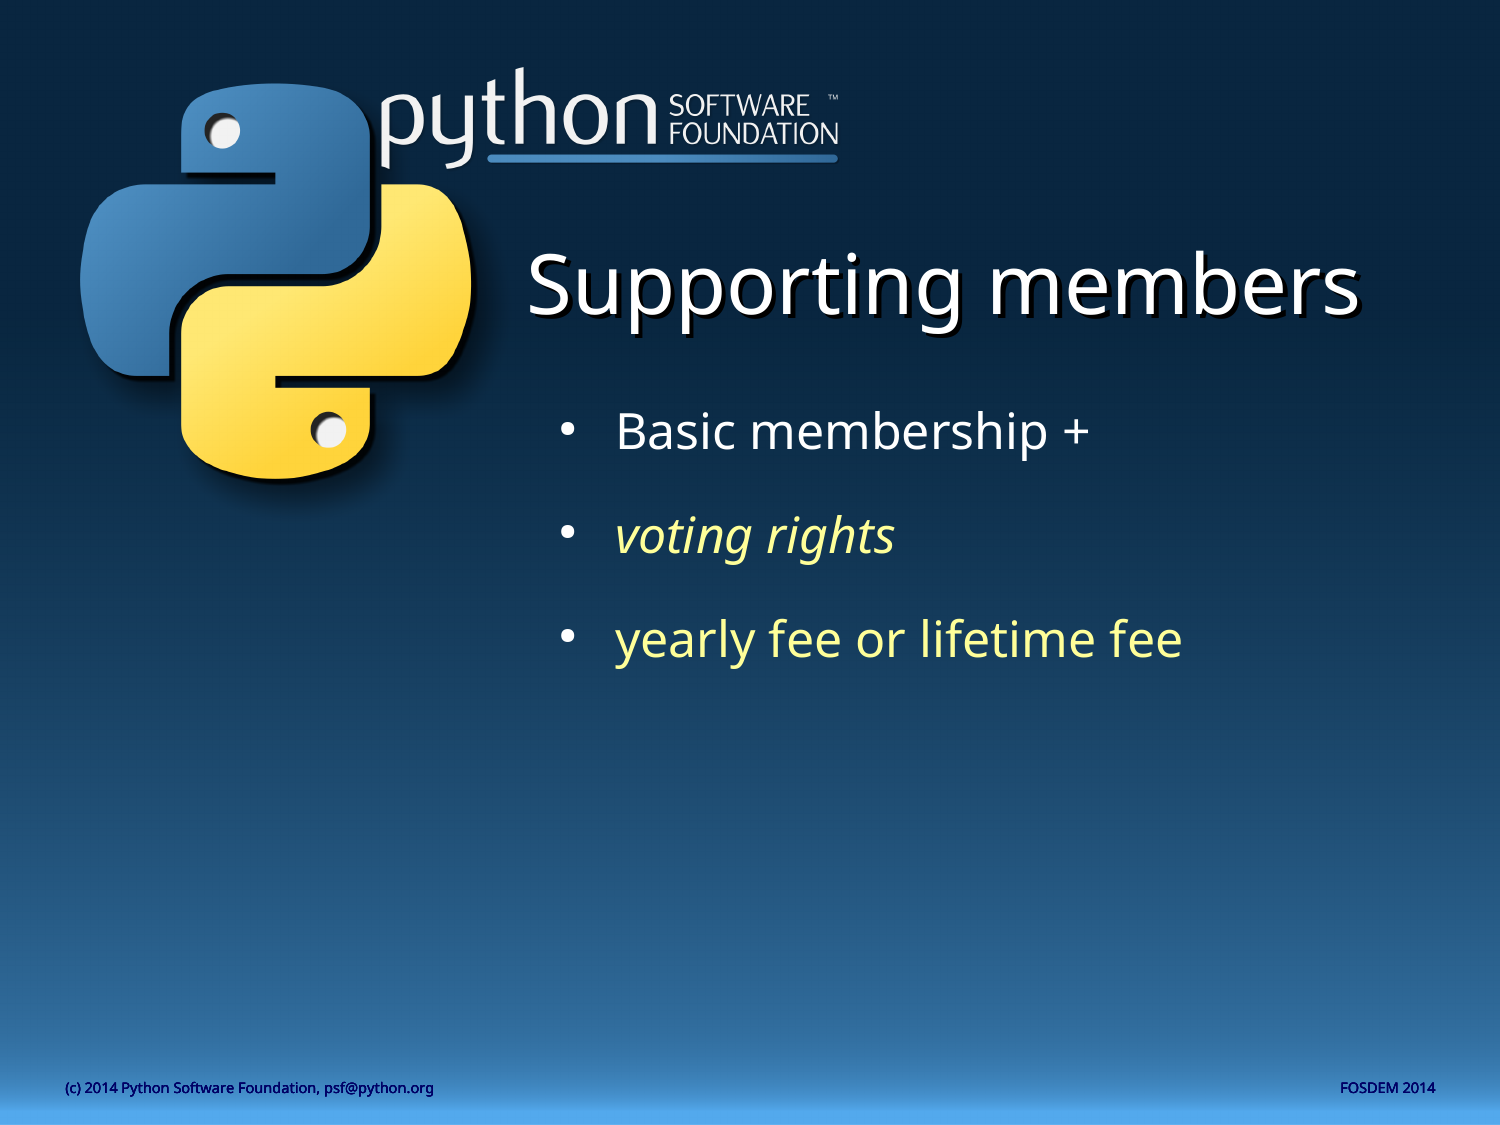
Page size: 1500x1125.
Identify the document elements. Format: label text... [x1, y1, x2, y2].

list Basic membership + voting rights yearly fee or lifetime fee [544, 392, 1388, 1006]
picture [0, 0, 1500, 1125]
text_box (c) 2014 Python Software Foundation, psf@python.org FOSDEM 2014 [65, 1078, 1436, 1099]
title Supporting members [512, 185, 1388, 377]
